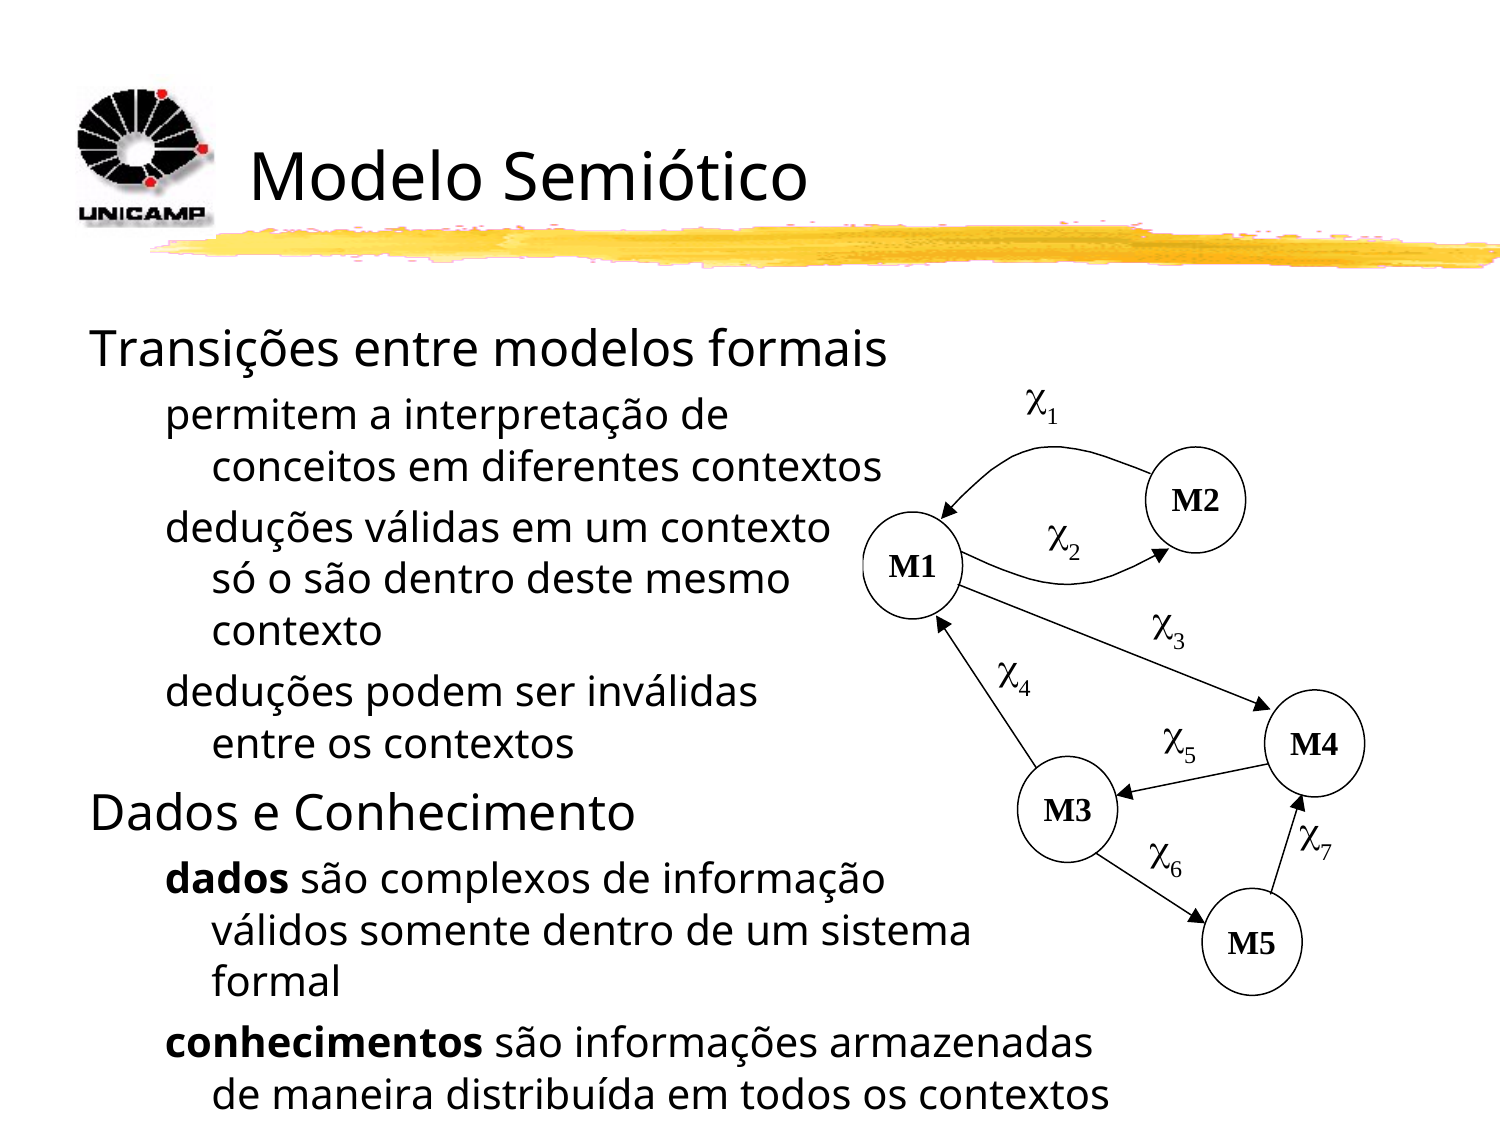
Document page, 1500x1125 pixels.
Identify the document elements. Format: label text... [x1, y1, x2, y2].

chart [862, 375, 1366, 997]
title Modelo Semiótico [233, 37, 1434, 225]
picture [75, 74, 1500, 279]
list Transições entre modelos formais permitem a interpretação de conceitos em diferentes contextos deduções válidas em um contexto só o são dentro deste mesmo contexto deduções podem ser inválidas entre os contextos Dados e Conhecimento dados são complexos de informação válidos somente dentro de um sistema formal conhecimentos são informações armazenadas de maneira distribuída em todos os contextos [74, 309, 1417, 1038]
